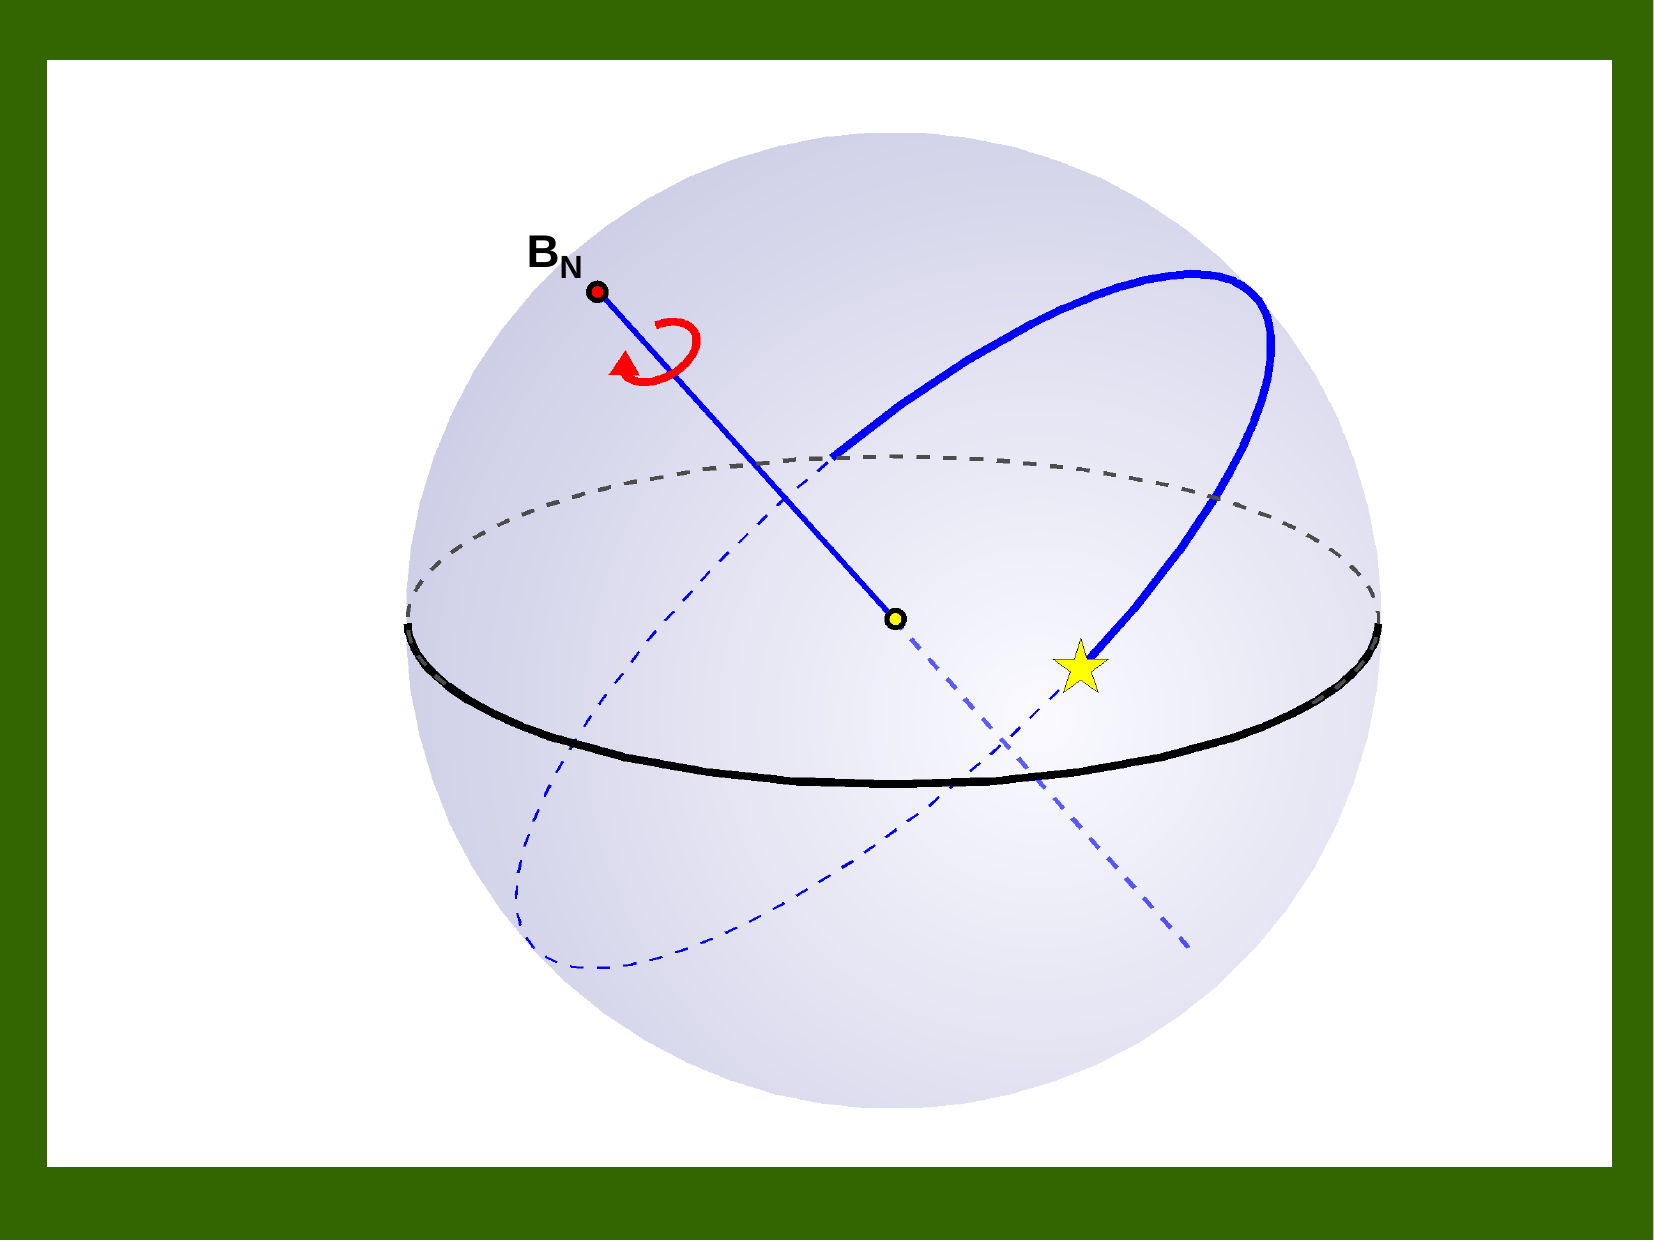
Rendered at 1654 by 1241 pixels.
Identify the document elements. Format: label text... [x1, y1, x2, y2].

picture [47, 60, 1612, 1168]
text_box BN [511, 218, 598, 293]
